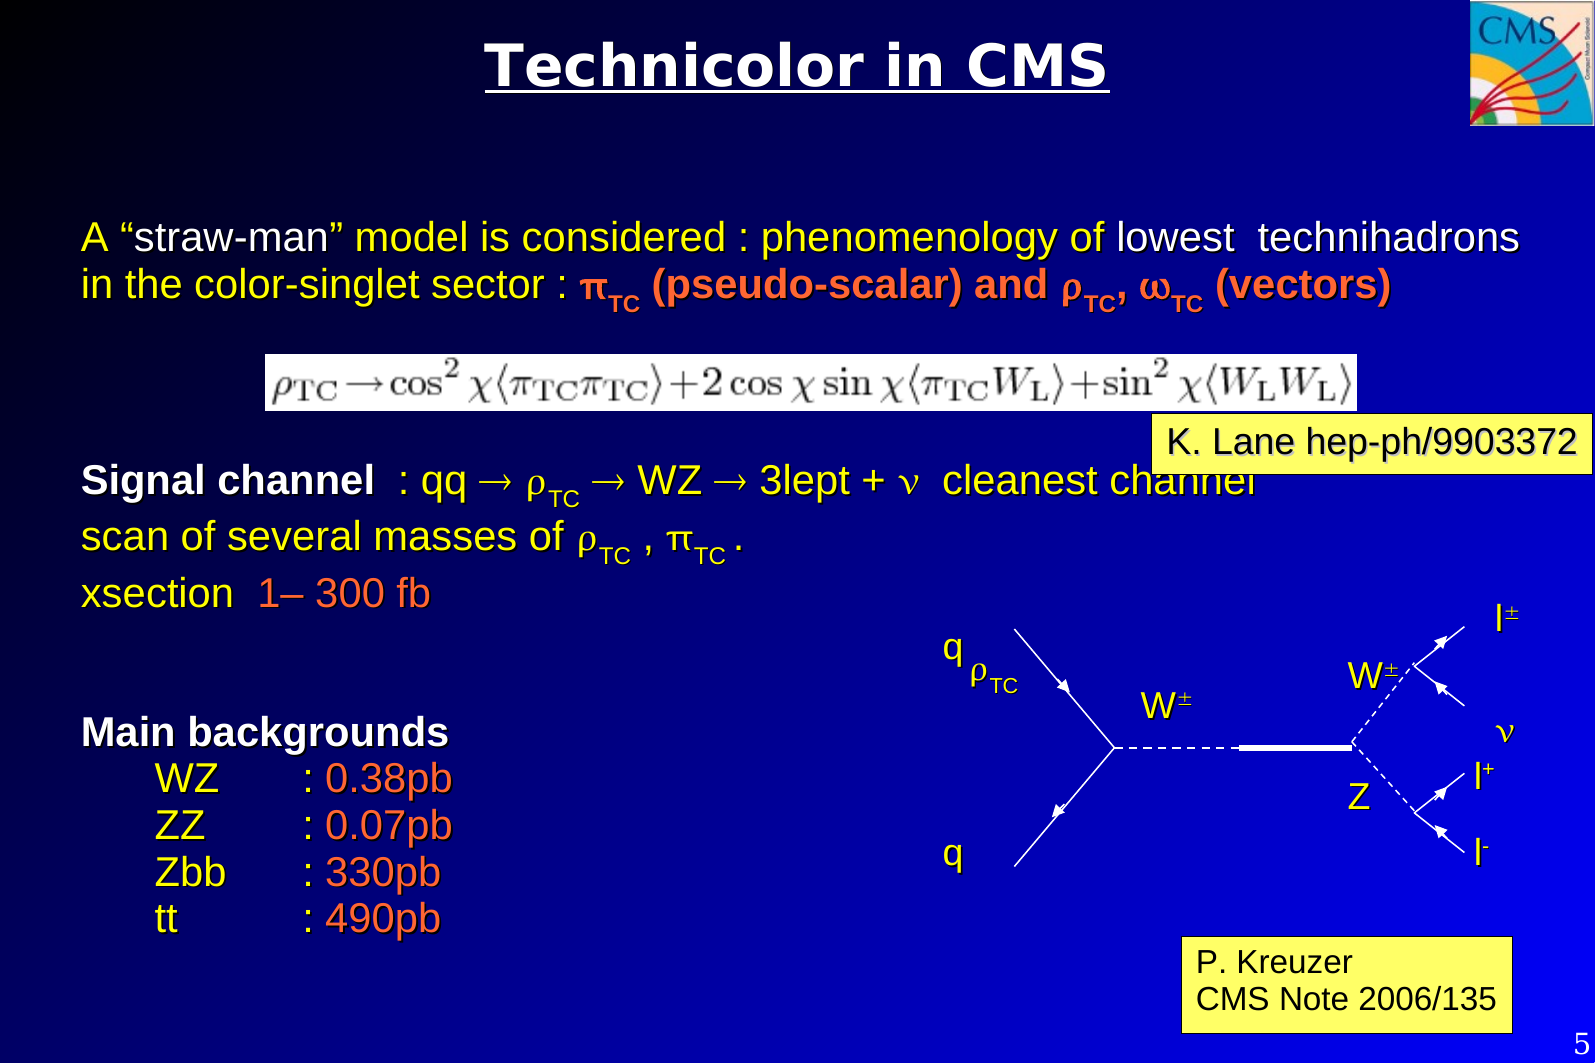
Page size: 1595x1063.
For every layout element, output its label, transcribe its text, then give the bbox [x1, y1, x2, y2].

text_box W± [1332, 647, 1416, 709]
text_box W± [1125, 676, 1209, 739]
text_box l± [1480, 590, 1536, 652]
title Technicolor in CMS [79, 0, 1515, 148]
picture [1514, 29, 1522, 40]
text_box  [1480, 708, 1533, 761]
text_box l- [1459, 824, 1505, 886]
text_box q [927, 824, 979, 886]
picture [1483, 38, 1491, 44]
text_box l+ [1459, 747, 1510, 810]
text_box A “straw-man” model is considered : phenomenology of lowest technihadrons in the color-singlet sector : TC (pseudo-scalar) and TC, TC (vectors) Signal channel : qq  TC  WZ  3lept +  cleanest channel scan of several masses of TC , TC . xsection 1– 300 fb Main backgrounds WZ : 0.38pb ZZ : 0.07pb Zbb : 330pb tt : 490pb [66, 206, 1536, 1033]
picture [1508, 19, 1514, 28]
text_box TC [953, 639, 1034, 709]
text_box q [927, 617, 979, 680]
text_box K. Lane hep-ph/9903372 [1151, 413, 1593, 475]
text_box P. Kreuzer CMS Note 2006/135 [1181, 936, 1513, 1034]
picture [1470, 0, 1595, 126]
picture [265, 354, 1357, 411]
picture [1480, 21, 1484, 37]
text_box Z [1332, 767, 1386, 830]
